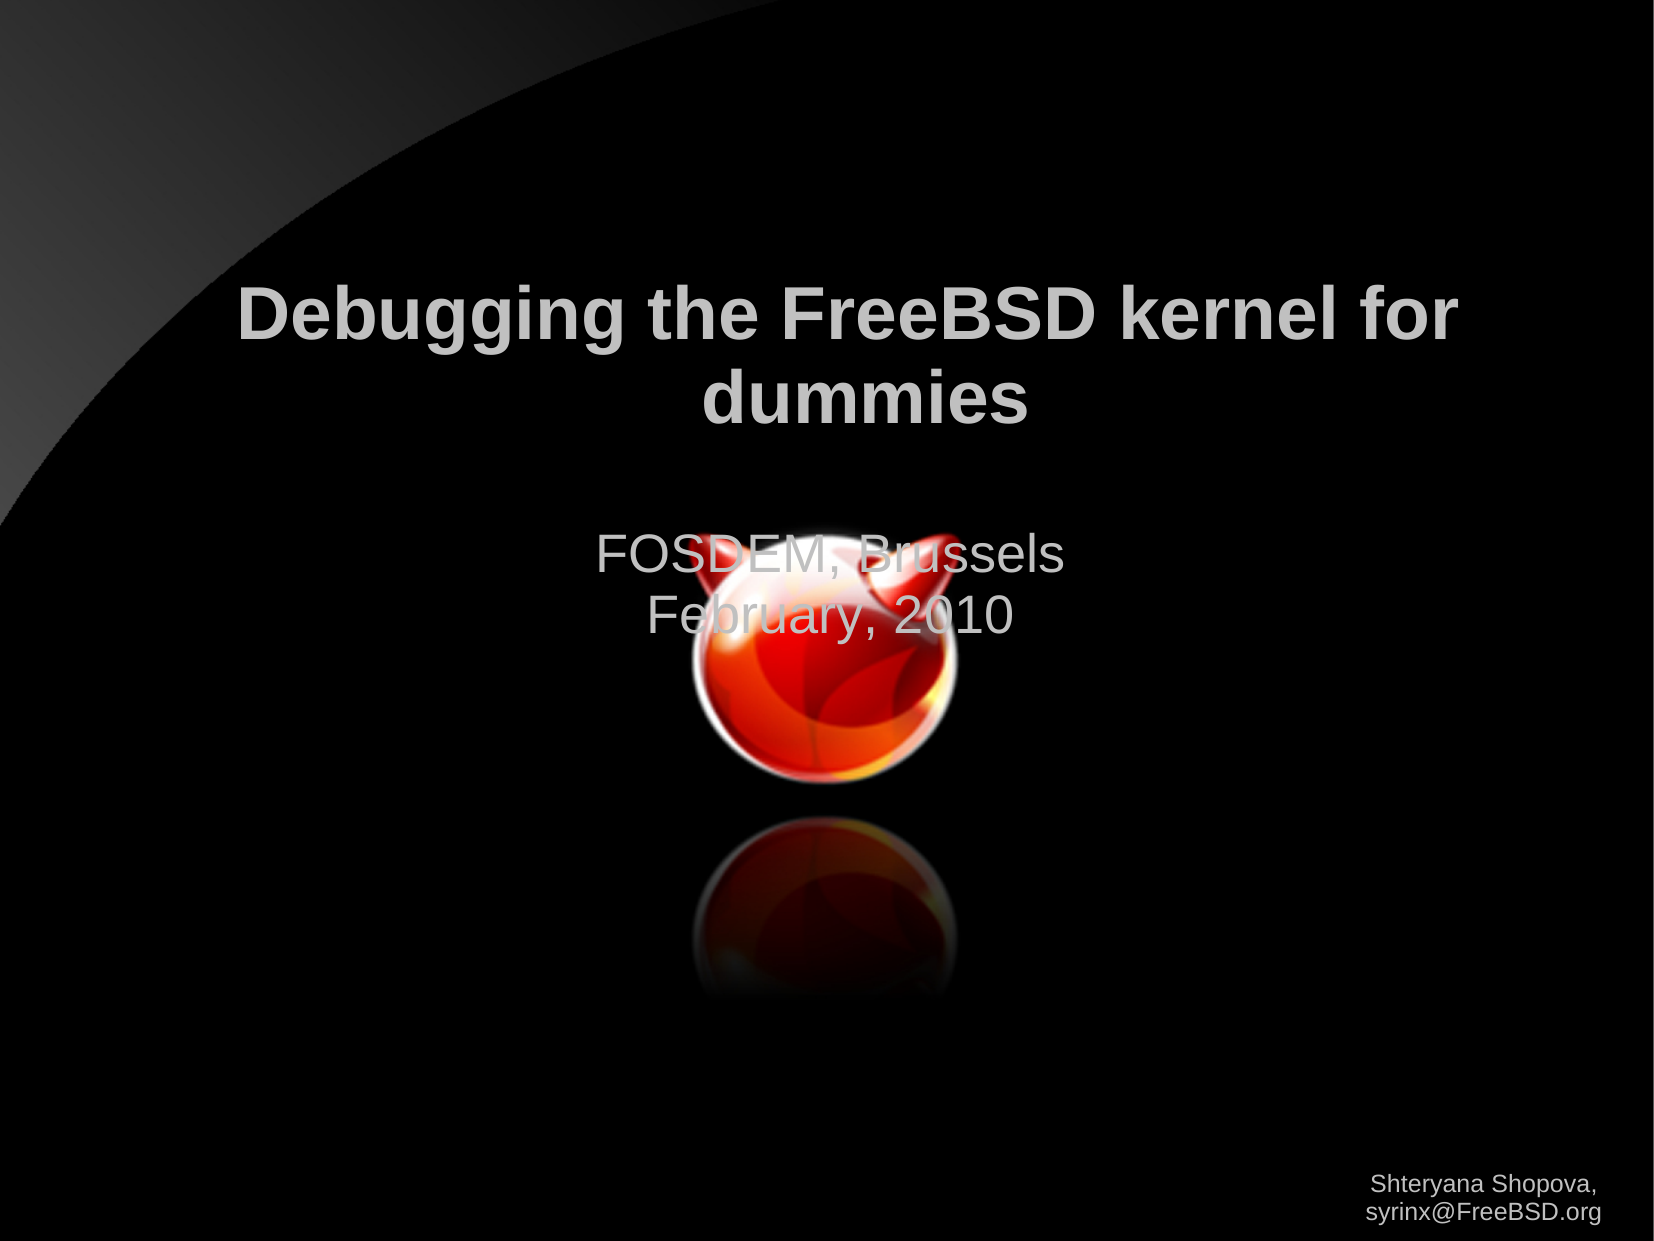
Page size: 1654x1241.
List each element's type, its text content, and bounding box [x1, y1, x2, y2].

text_box Shteryana Shopova, syrinx@FreeBSD.org [1312, 1162, 1654, 1234]
picture [0, 0, 1654, 1241]
subtitle Debugging the FreeBSD kernel for dummies FOSDEM, Brussels February, 2010 [86, 112, 1576, 804]
